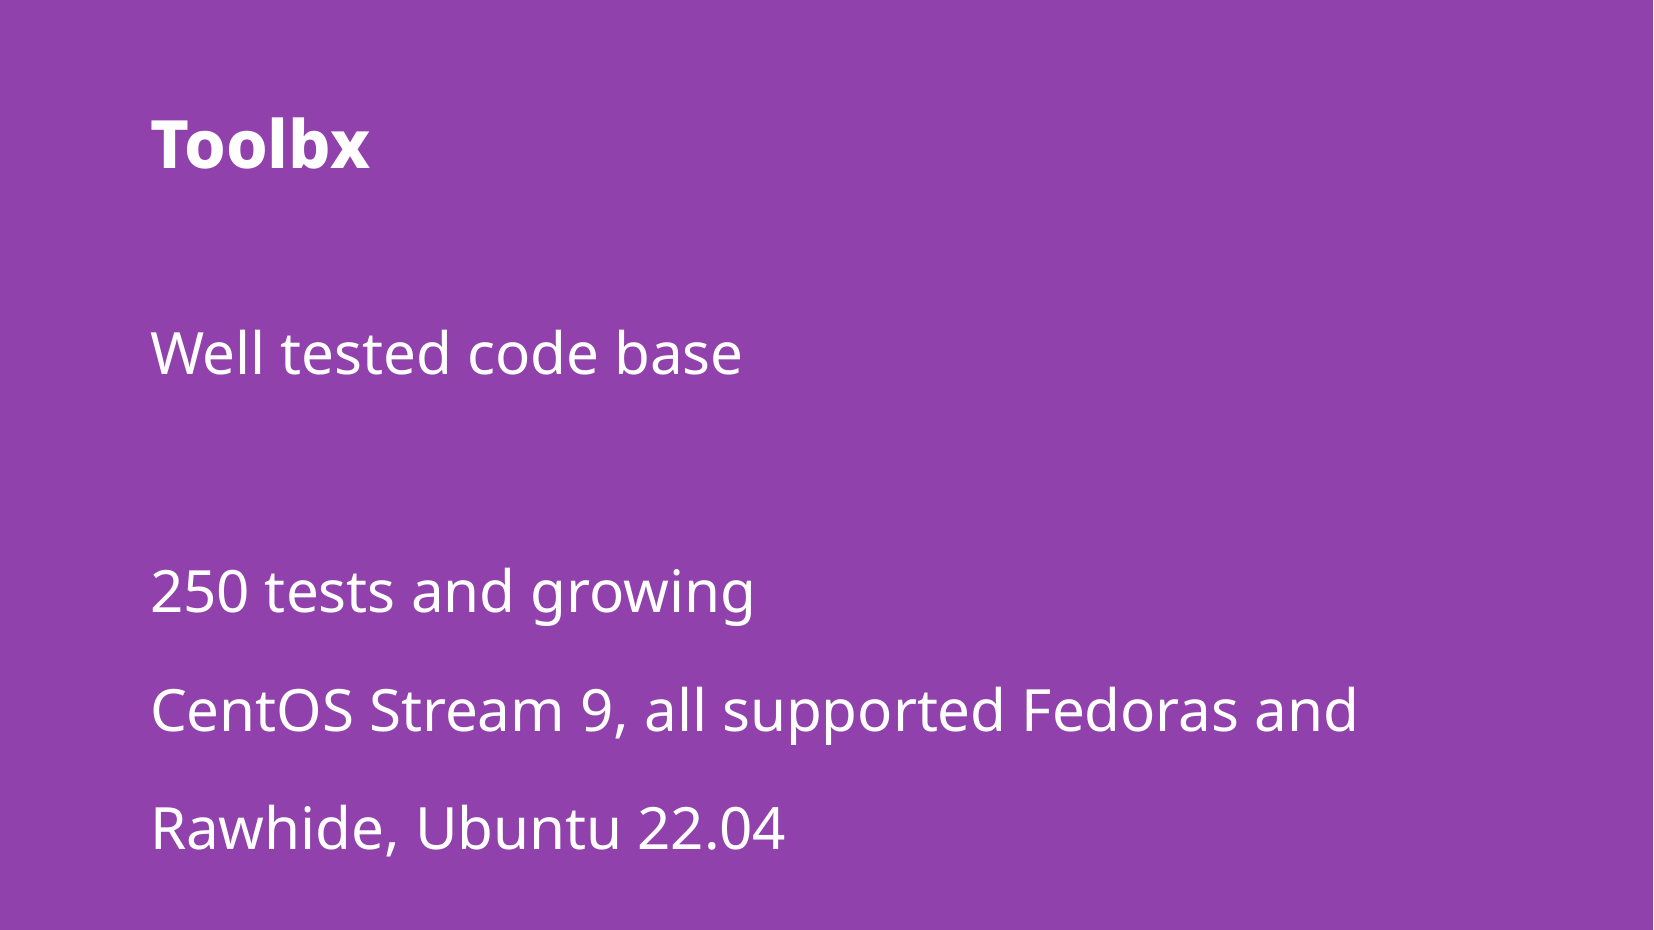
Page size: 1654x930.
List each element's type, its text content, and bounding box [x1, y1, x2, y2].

title Toolbx [150, 107, 1501, 188]
subtitle Well tested code base 250 tests and growing CentOS Stream 9, all supported Fedoras and Rawhide, Ubuntu 22.04 [150, 272, 1501, 812]
